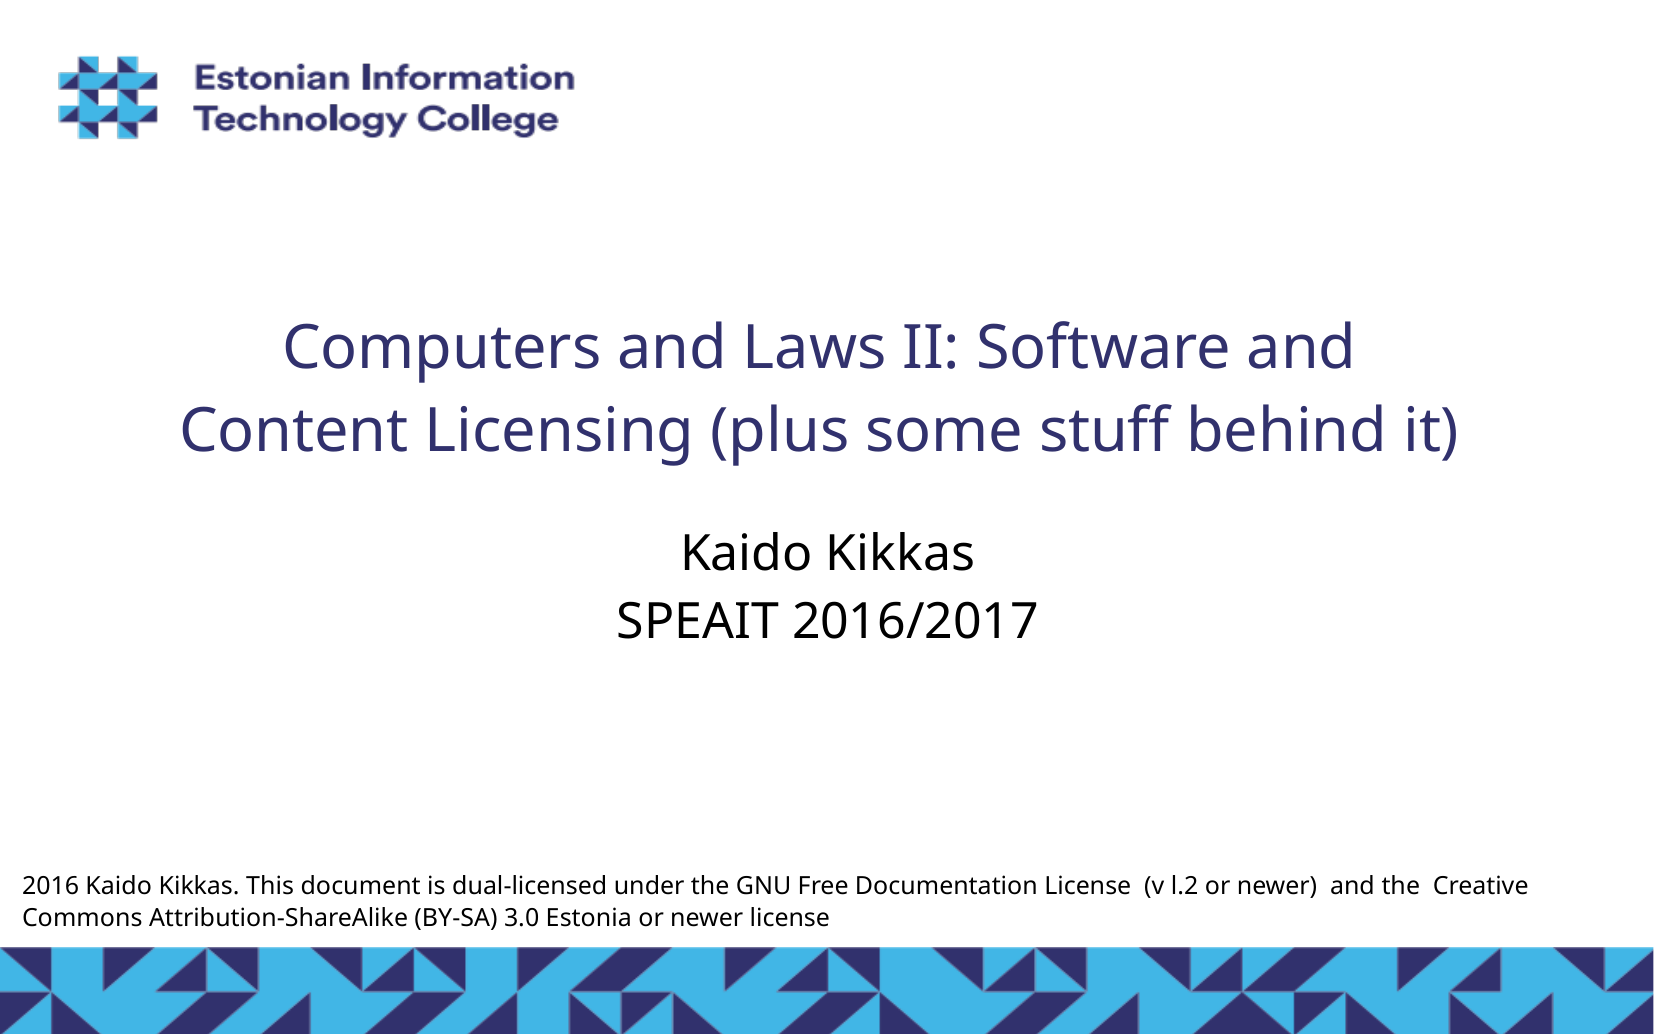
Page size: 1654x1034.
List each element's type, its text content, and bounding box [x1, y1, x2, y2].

subtitle Kaido Kikkas SPEAIT 2016/2017 [259, 518, 1396, 651]
text_box 2016 Kaido Kikkas. This document is dual-licensed under the GNU Free Documentation License (v l.2 or newer) and the Creative Commons Attribution-ShareAlike (BY-SA) 3.0 Estonia or newer license [7, 862, 1595, 942]
title Computers and Laws II: Software and Content Licensing (plus some stuff behind it) [163, 264, 1477, 508]
